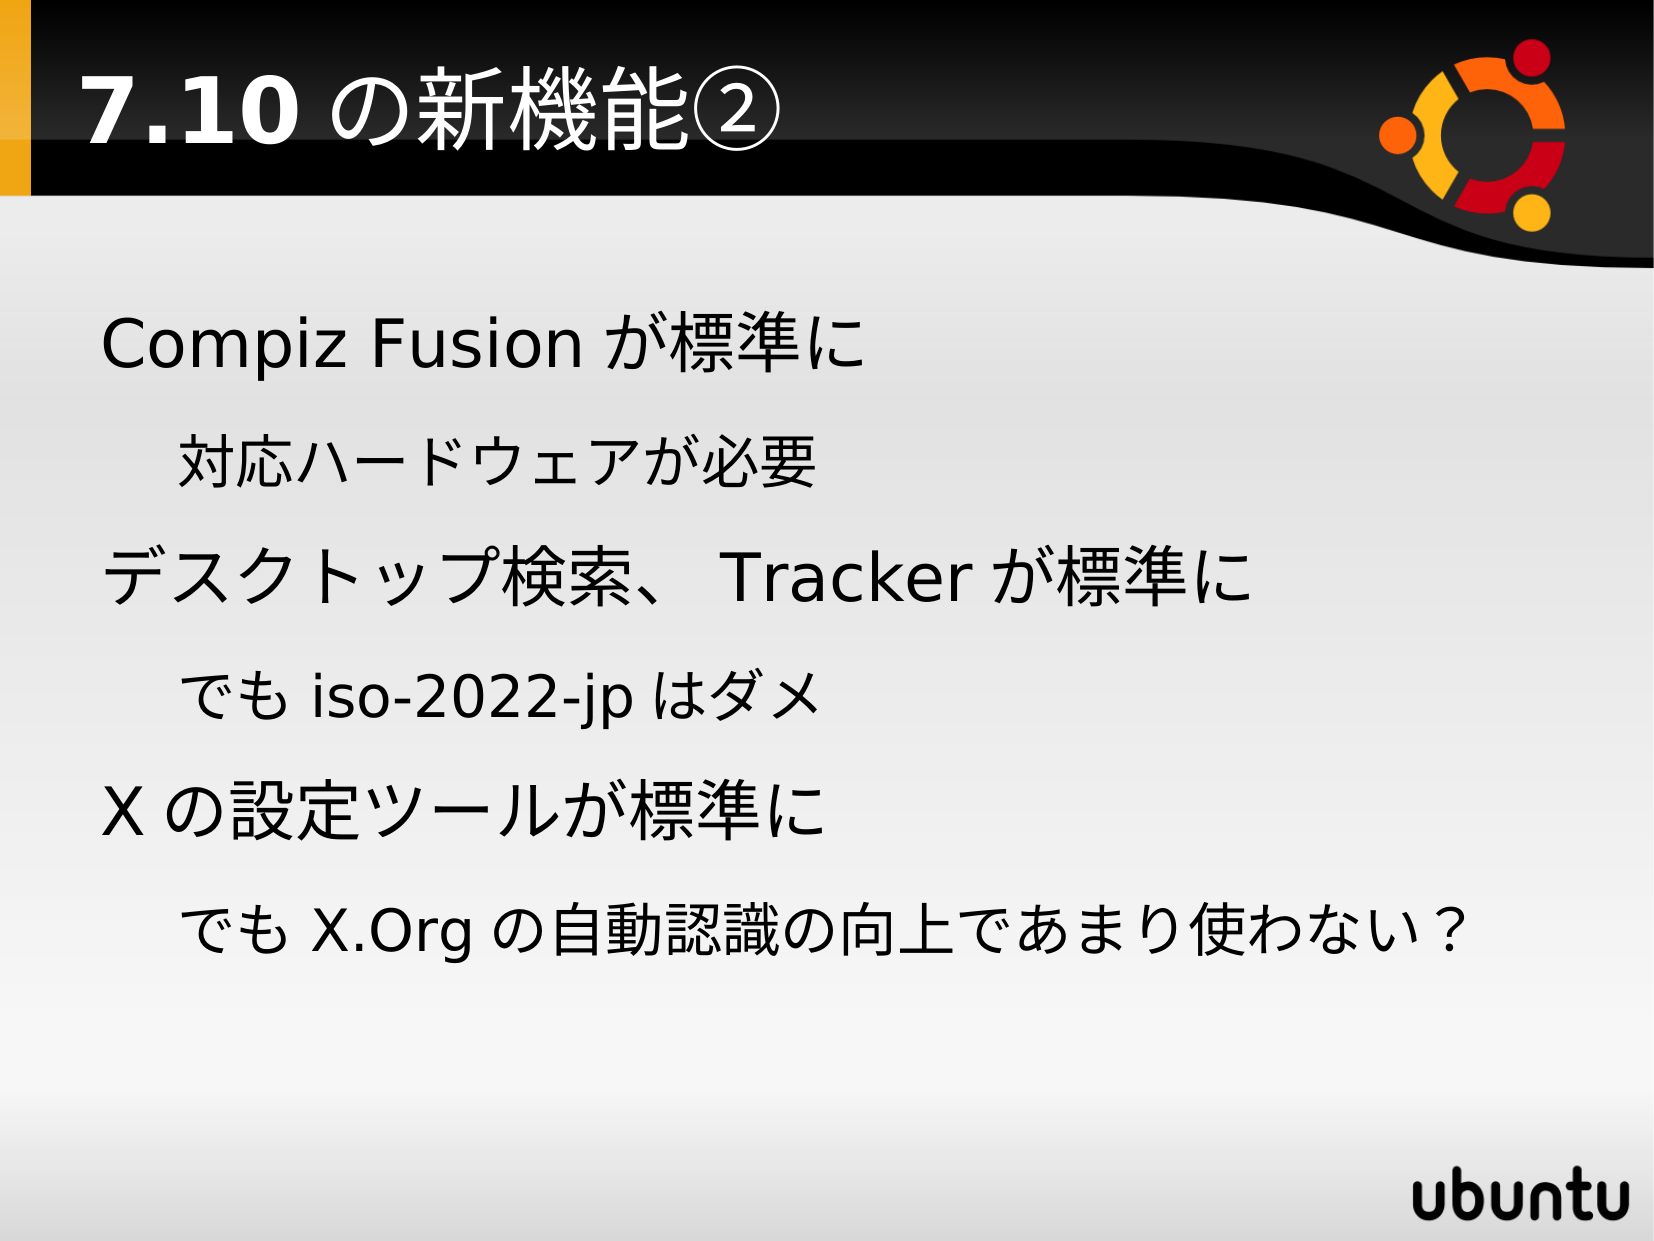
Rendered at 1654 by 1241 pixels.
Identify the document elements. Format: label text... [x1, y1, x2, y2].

title 7.10の新機能② [76, 0, 1565, 208]
picture [0, 0, 1654, 1241]
list Compiz Fusionが標準に 対応ハードウェアが必要 デスクトップ検索、Trackerが標準に でもiso-2022-jpはダメ Xの設定ツールが標準に でもX.Orgの自動認識の向上であまり使わない？ [82, 290, 1571, 1109]
